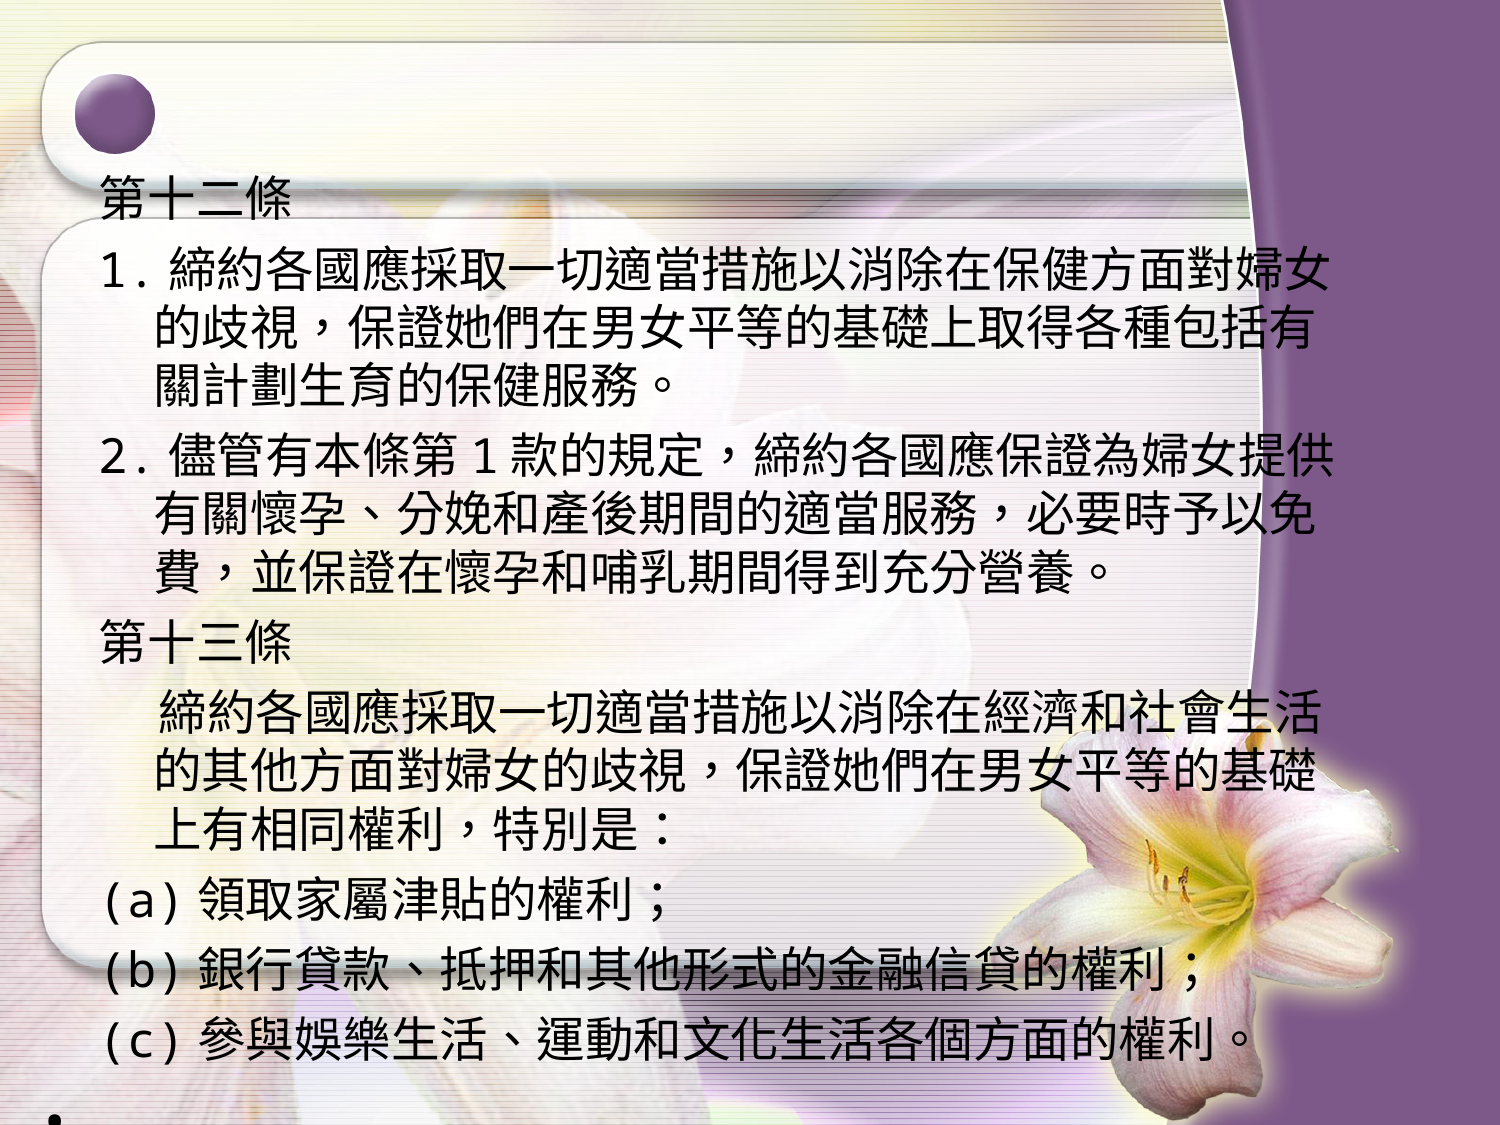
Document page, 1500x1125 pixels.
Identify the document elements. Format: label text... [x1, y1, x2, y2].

list 第十二條 1.締約各國應採取一切適當措施以消除在保健方面對婦女的歧視，保證她們在男女平等的基礎上取得各種包括有關計劃生育的保健服務。 2.儘管有本條第1款的規定，締約各國應保證為婦女提供有關懷孕、分娩和產後期間的適當服務，必要時予以免費，並保證在懷孕和哺乳期間得到充分營養。 第十三條 締約各國應採取一切適當措施以消除在經濟和社會生活的其他方面對婦女的歧視，保證她們在男女平等的基礎上有相同權利，特別是： (a)領取家屬津貼的權利； (b)銀行貸款、抵押和其他形式的金融信貸的權利； (c)參與娛樂生活、運動和文化生活各個方面的權利。 [29, 160, 1380, 1076]
